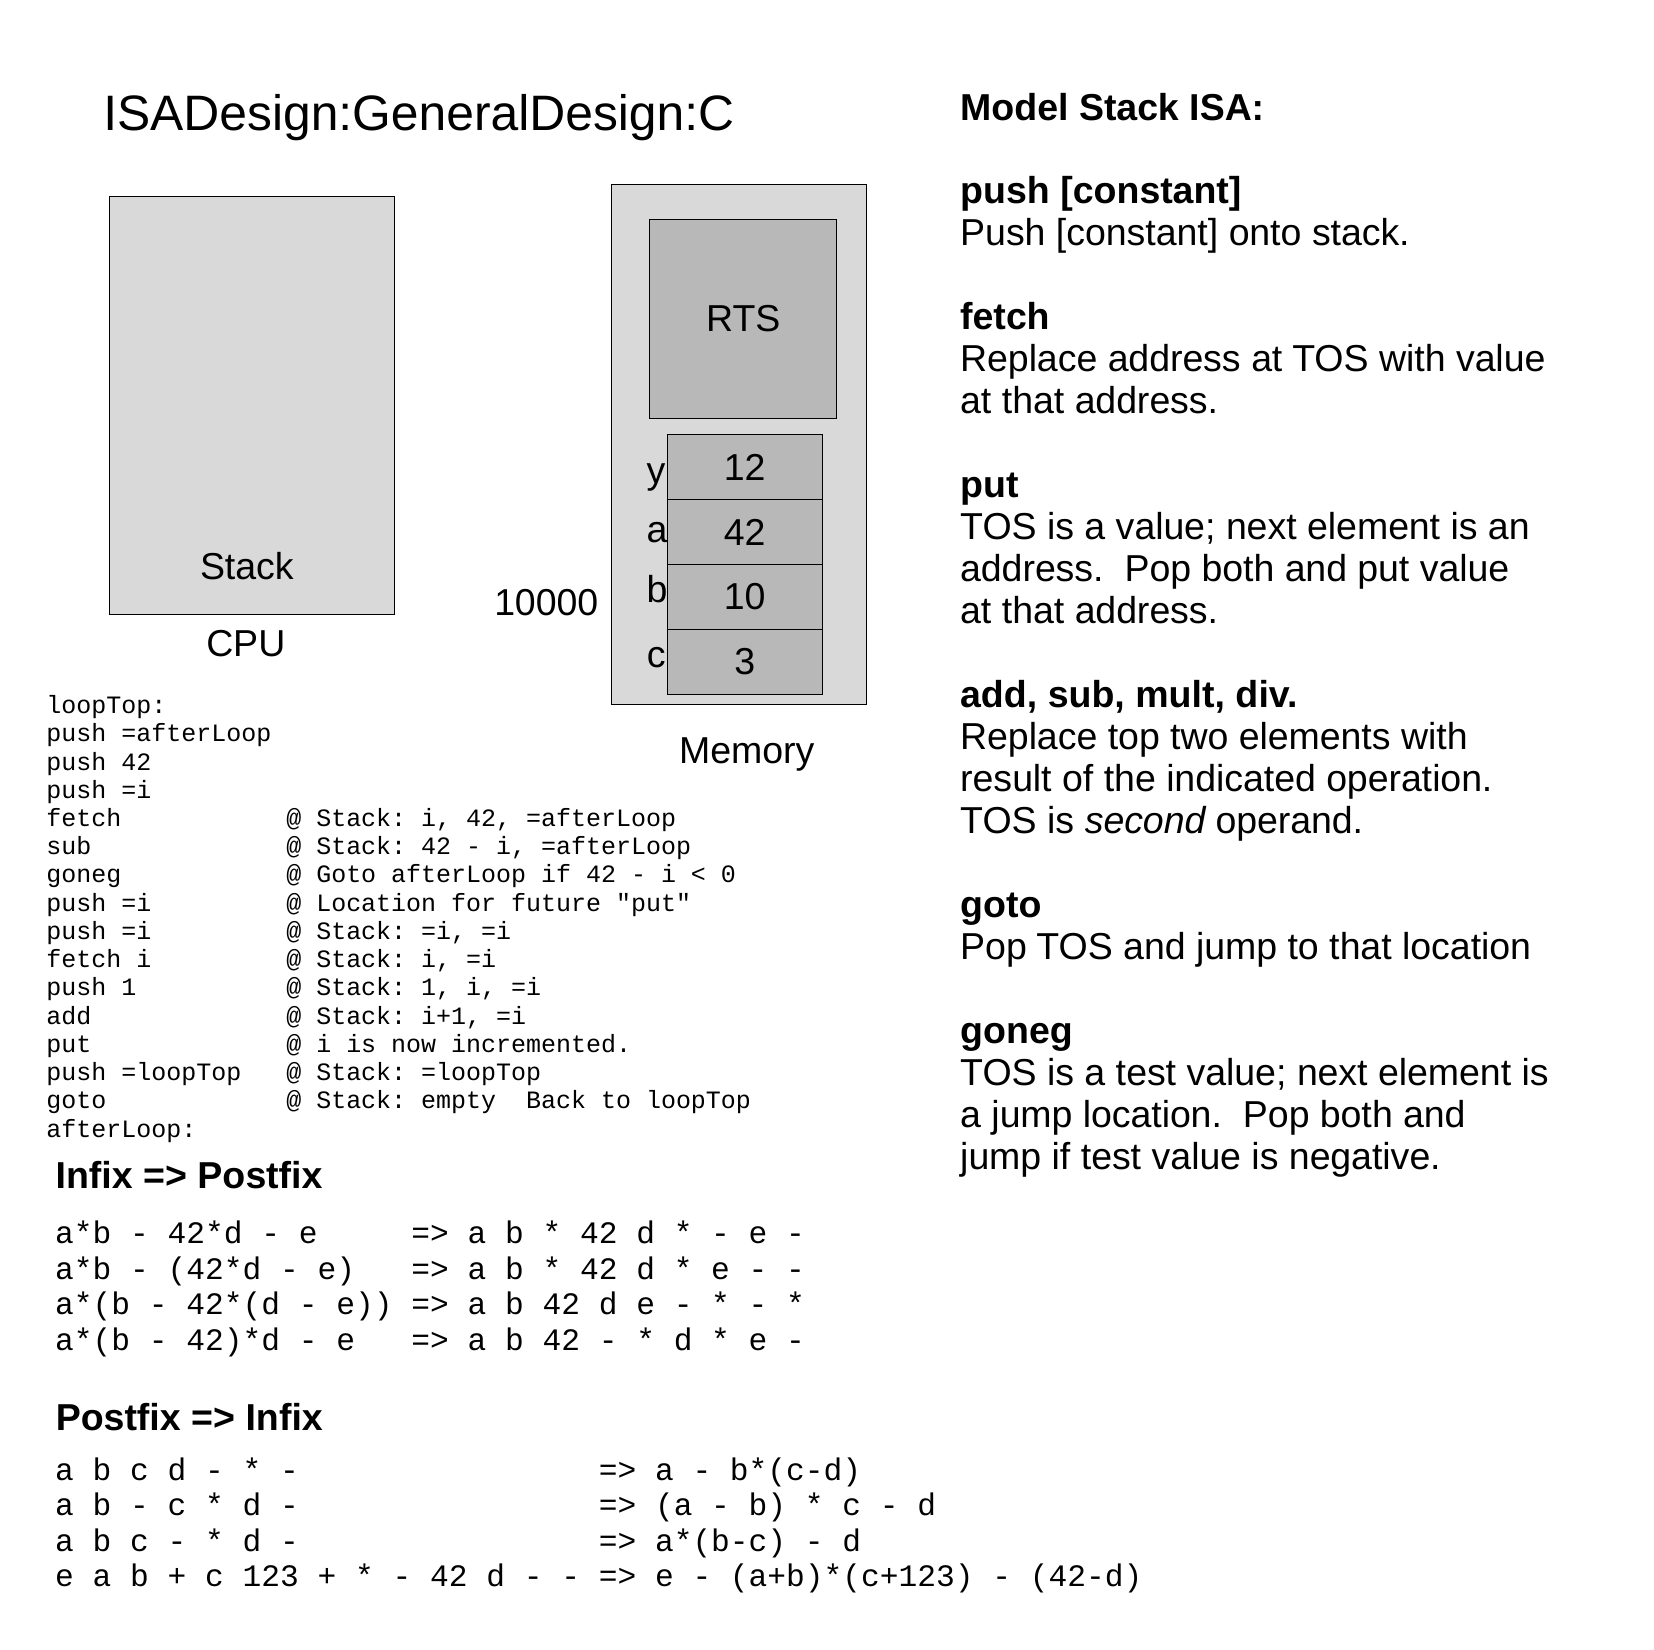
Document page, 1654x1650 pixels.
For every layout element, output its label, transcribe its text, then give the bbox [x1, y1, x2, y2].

text_box 12 [667, 434, 823, 499]
text_box loopTop: push =afterLoop push 42 push =i fetch @ Stack: i, 42, =afterLoop sub @ Stack: 42 - i, =afterLoop goneg @ Goto afterLoop if 42 - i < 0 push =i @ Location for future "put" push =i @ Stack: =i, =i fetch i @ Stack: i, =i push 1 @ Stack: 1, i, =i add @ Stack: i+1, =i put @ i is now incremented. push =loopTop @ Stack: =loopTop goto @ Stack: empty Back to loopTop afterLoop: [31, 685, 767, 1156]
text_box a [631, 501, 683, 559]
text_box Model Stack ISA: push [constant] Push [constant] onto stack. fetch Replace address at TOS with value at that address. put TOS is a value; next element is an address. Pop both and put value at that address. add, sub, mult, div. Replace top two elements with result of the indicated operation. TOS is second operand. goto Pop TOS and jump to that location goneg TOS is a test value; next element is a jump location. Pop both and jump if test value is negative. [945, 78, 1571, 1288]
text_box Memory [767, 722, 829, 780]
text_box ISADesign:GeneralDesign:C [88, 78, 945, 166]
text_box a b c d - * - => a - b*(c-d) a b - c * d - => (a - b) * c - d a b c - * d - => a*(b-c) - d e a b + c 123 + * - 42 d - - => e - (a+b)*(c+123) - (42-d) [40, 1446, 1210, 1607]
text_box Stack [185, 538, 309, 596]
text_box a*b - 42*d - e => a b * 42 d * - e - a*b - (42*d - e) => a b * 42 d * e - - a*(b - 42*(d - e)) => a b 42 d e - * - * a*(b - 42)*d - e => a b 42 - * d * e - [40, 1210, 821, 1361]
text_box CPU [191, 614, 301, 672]
text_box RTS [649, 219, 837, 419]
text_box [611, 184, 867, 705]
text_box [109, 196, 395, 615]
text_box 42 [667, 499, 823, 564]
text_box b [631, 560, 683, 618]
text_box c [632, 625, 681, 683]
text_box y [631, 442, 680, 500]
text_box 10000 [479, 574, 613, 632]
text_box Postfix => Infix [40, 1389, 338, 1446]
text_box 3 [667, 629, 823, 695]
text_box Infix => Postfix [40, 1156, 338, 1205]
text_box 10 [667, 564, 823, 629]
